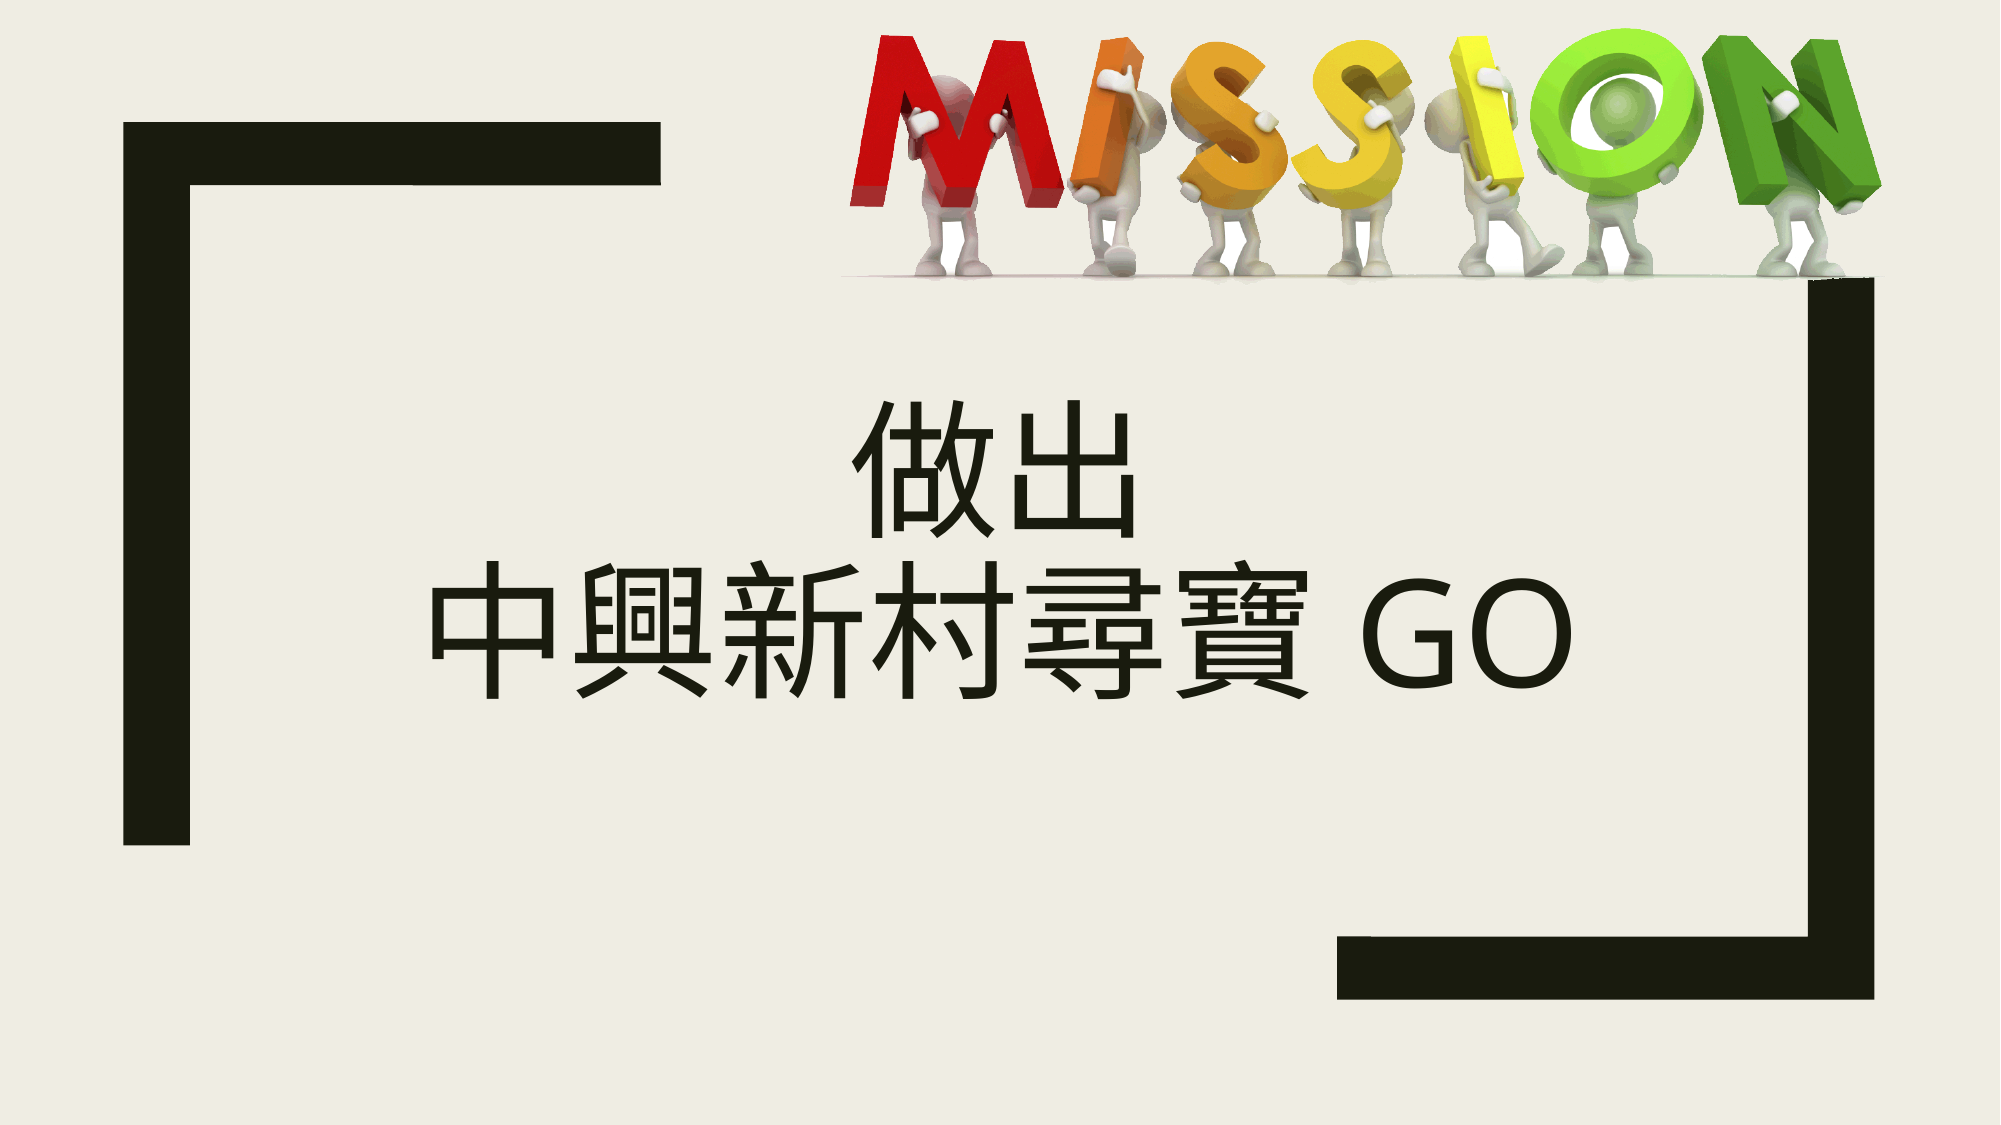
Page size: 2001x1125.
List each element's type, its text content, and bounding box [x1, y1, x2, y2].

picture [774, 0, 1961, 518]
title 做出 中興新村尋寶go [314, 382, 1686, 727]
